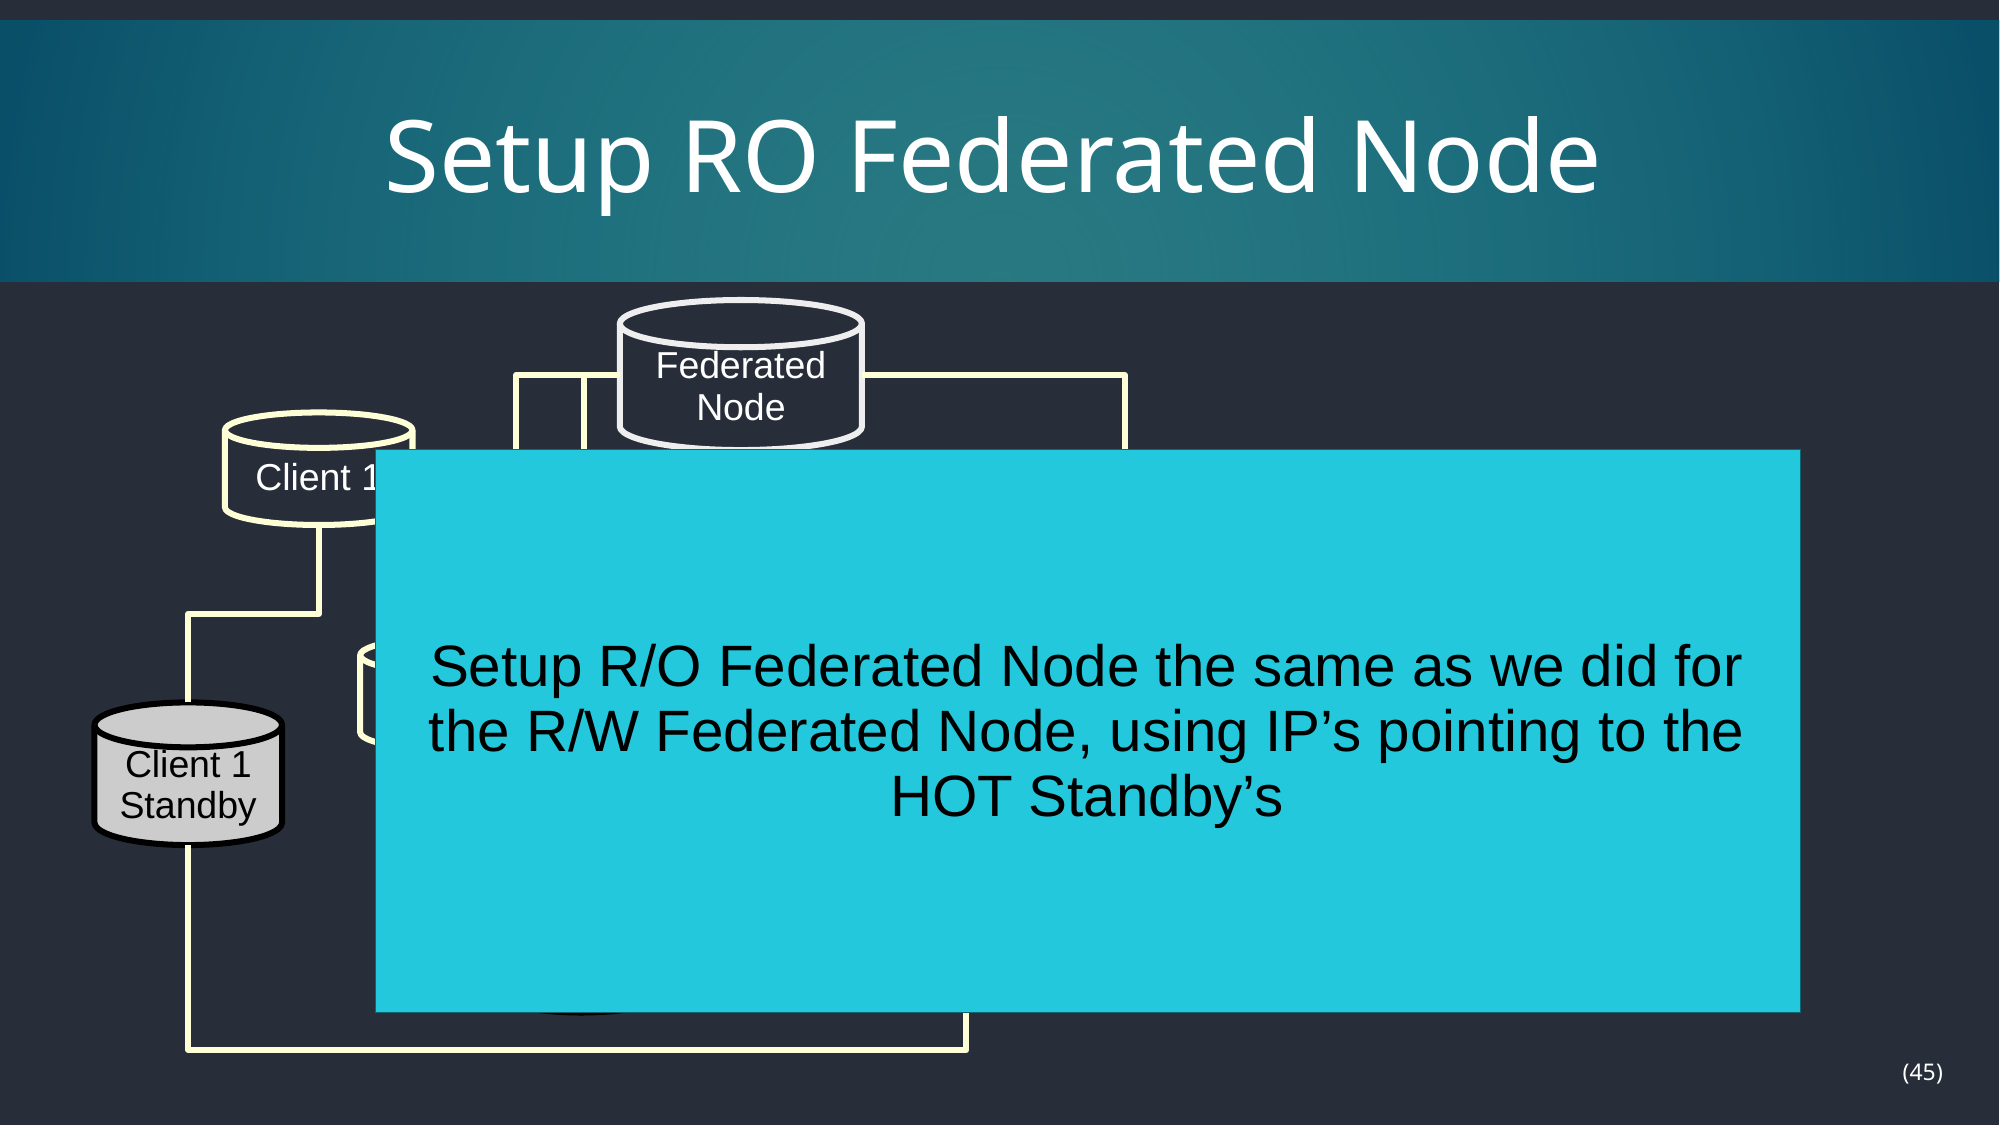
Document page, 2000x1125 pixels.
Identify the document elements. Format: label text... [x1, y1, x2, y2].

text_box [0, 20, 2000, 282]
slide_number (<number>) [1508, 1042, 1959, 1103]
text_box Client 1 [224, 412, 413, 525]
text_box Client 1 Standby [94, 702, 283, 846]
text_box Client 2 [360, 645, 375, 742]
text_box Setup RO Federated Node [37, 85, 1950, 220]
text_box Federated Node [619, 299, 862, 449]
text_box Setup R/O Federated Node the same as we did for the R/W Federated Node, using IP’s pointing to the HOT Standby’s [375, 449, 1801, 1013]
